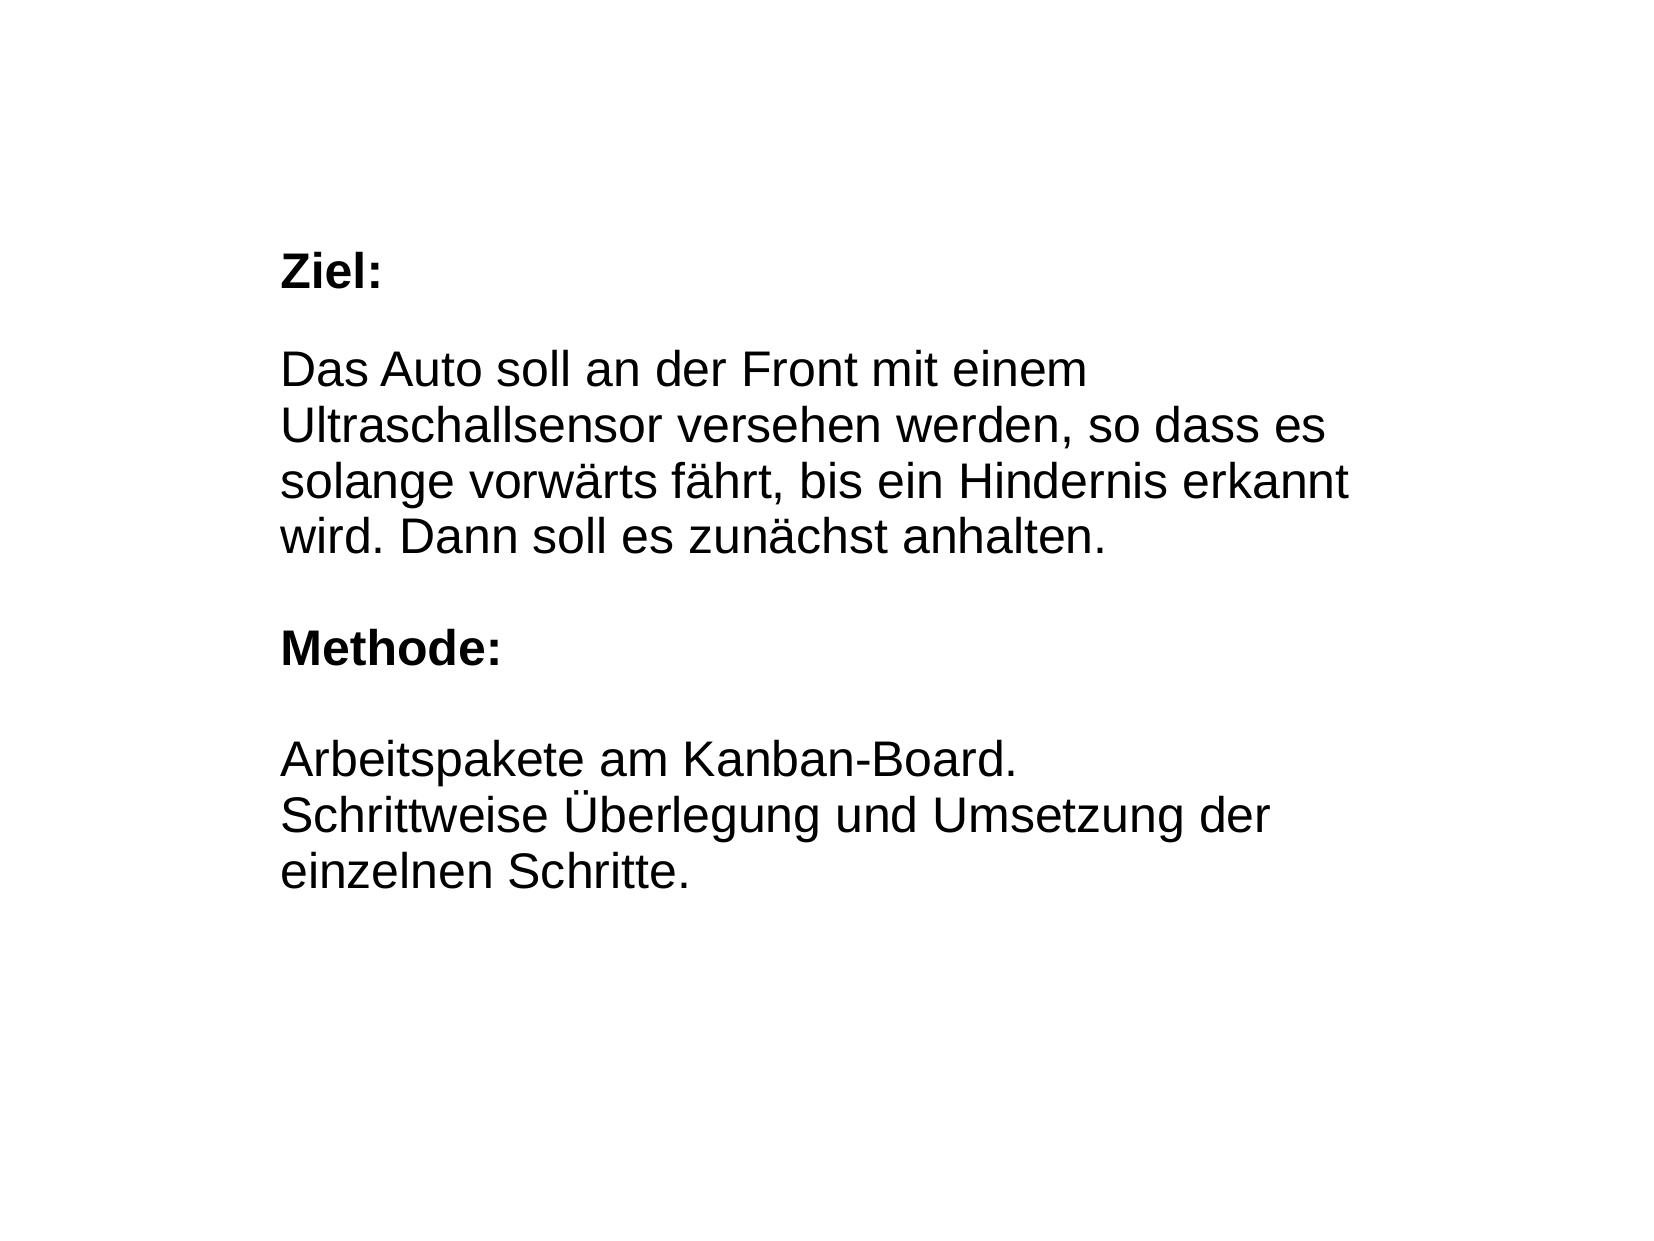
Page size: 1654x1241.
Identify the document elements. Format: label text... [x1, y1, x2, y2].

text_box Ziel: Das Auto soll an der Front mit einem Ultraschallsensor versehen werden, so dass es solange vorwärts fährt, bis ein Hindernis erkannt wird. Dann soll es zunächst anhalten. Methode: Arbeitspakete am Kanban-Board. Schrittweise Überlegung und Umsetzung der einzelnen Schritte. [265, 236, 1477, 907]
